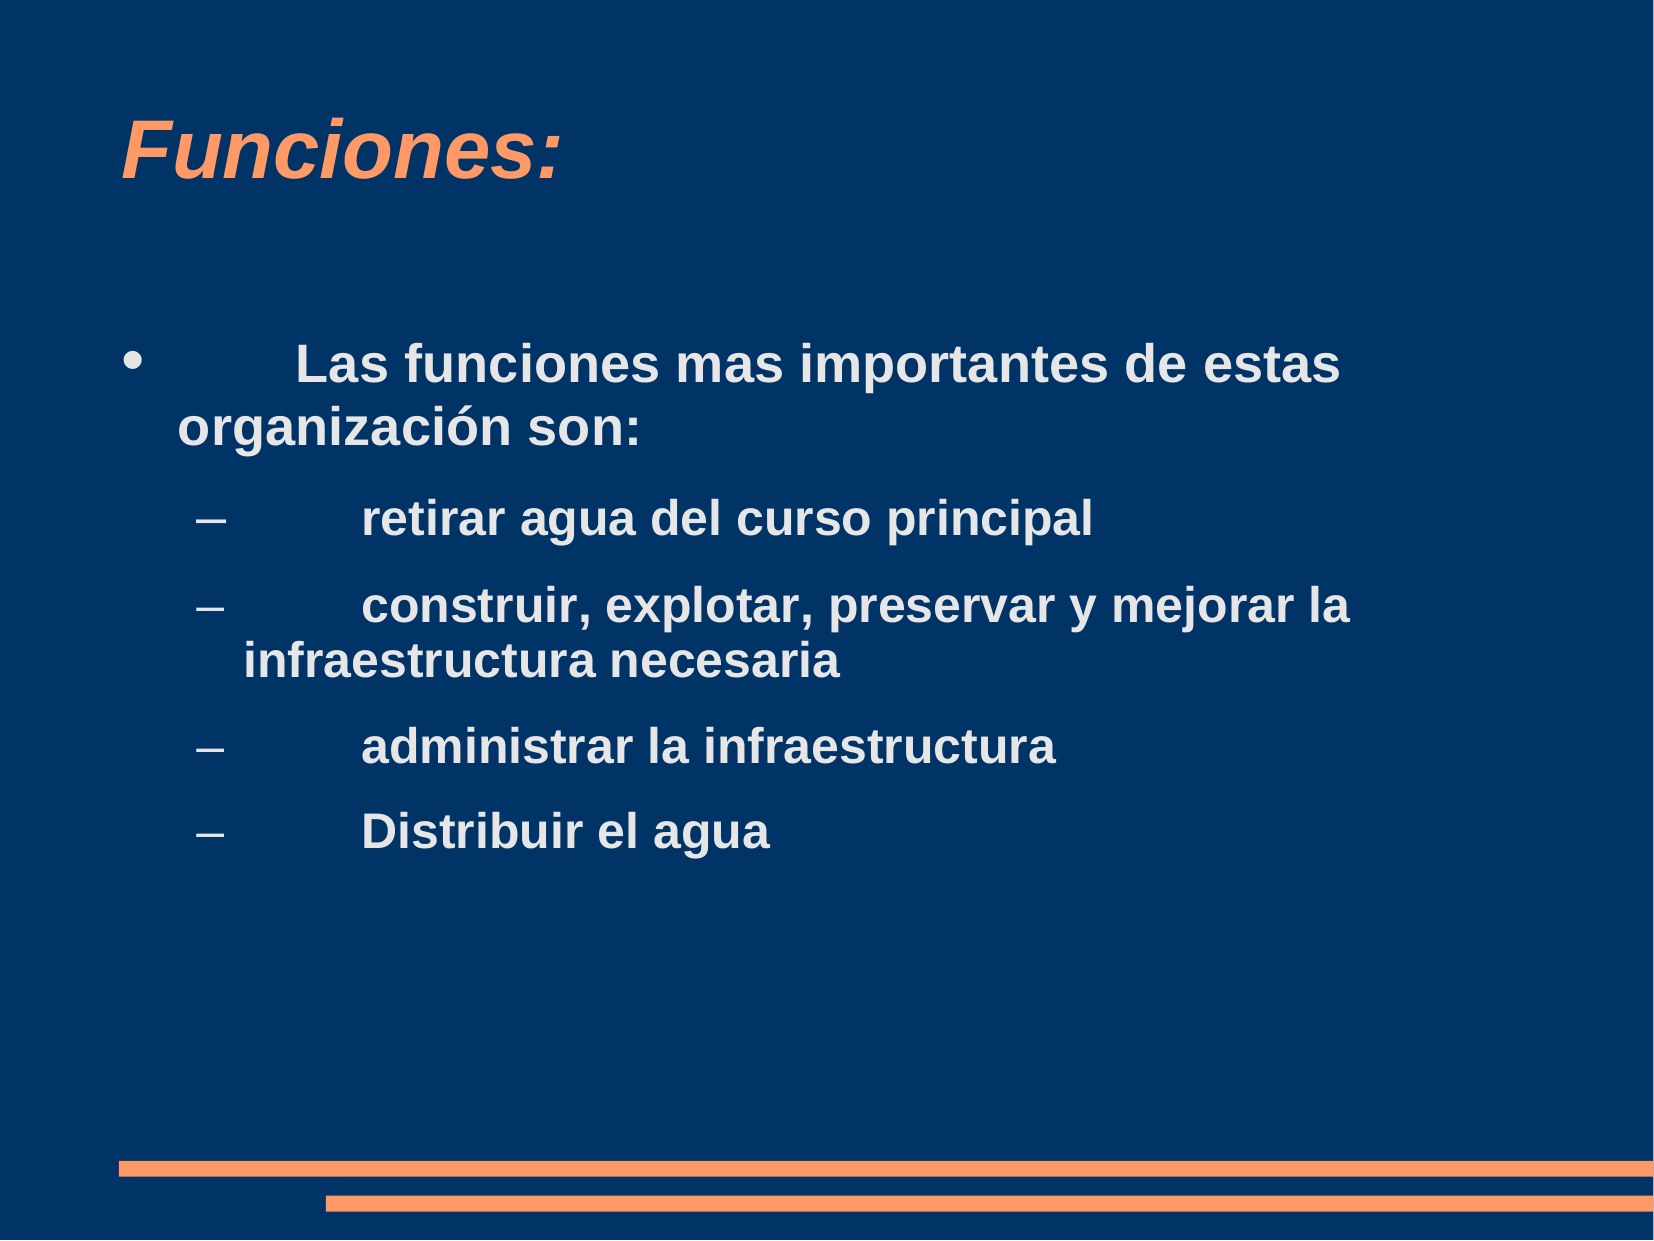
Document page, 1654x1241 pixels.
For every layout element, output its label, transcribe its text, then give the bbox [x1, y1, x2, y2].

title Funciones: [121, 46, 1534, 254]
list • Las funciones mas importantes de estas organización son: – retirar agua del curso principal – construir, explotar, preservar y mejorar la infraestructura necesaria – administrar la infraestructura – Distribuir el agua [121, 322, 1561, 1132]
